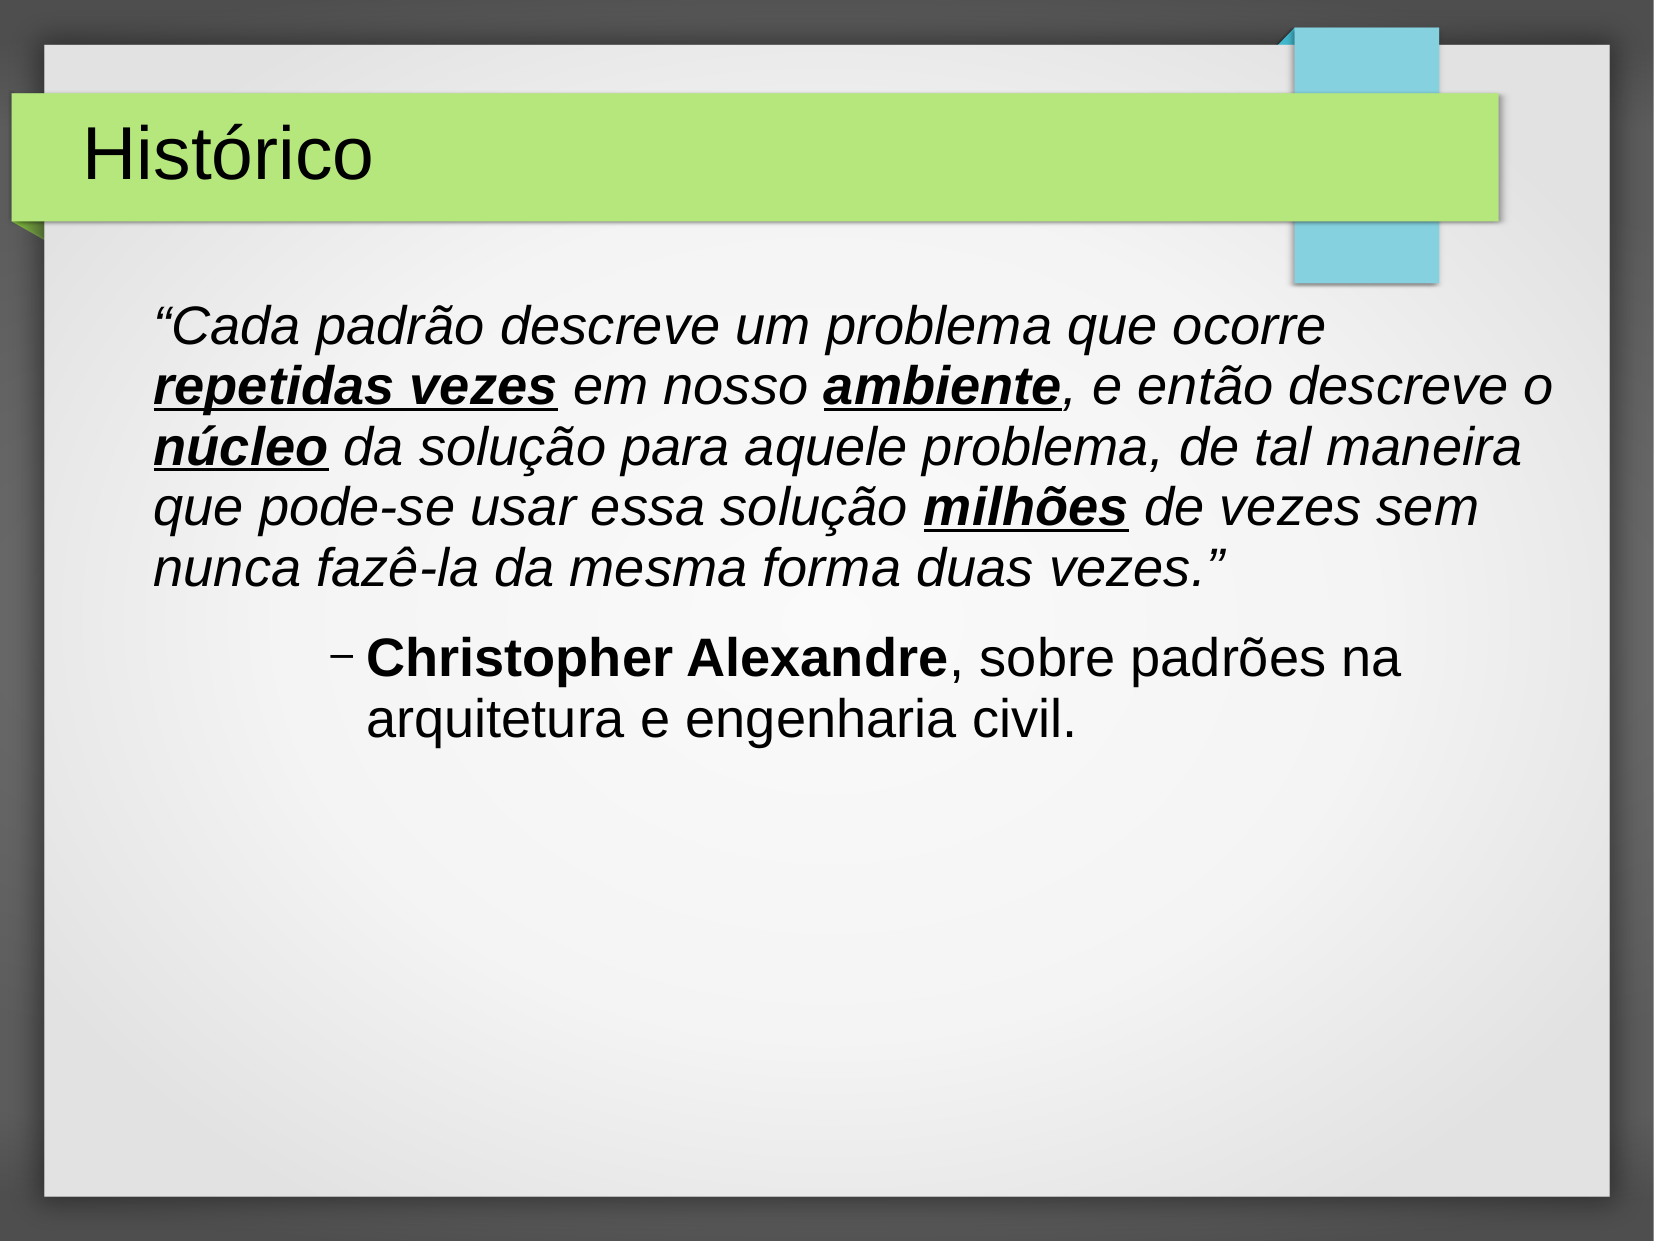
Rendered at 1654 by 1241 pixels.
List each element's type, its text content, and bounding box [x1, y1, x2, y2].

picture [0, 0, 1654, 1241]
list “Cada padrão descreve um problema que ocorre repetidas vezes em nosso ambiente, e então descreve o núcleo da solução para aquele problema, de tal maneira que pode-se usar essa solução milhões de vezes sem nunca fazê-la da mesma forma duas vezes.” Christopher Alexandre, sobre padrões na arquitetura e engenharia civil. [82, 295, 1571, 1015]
title Histórico [82, 94, 1264, 213]
